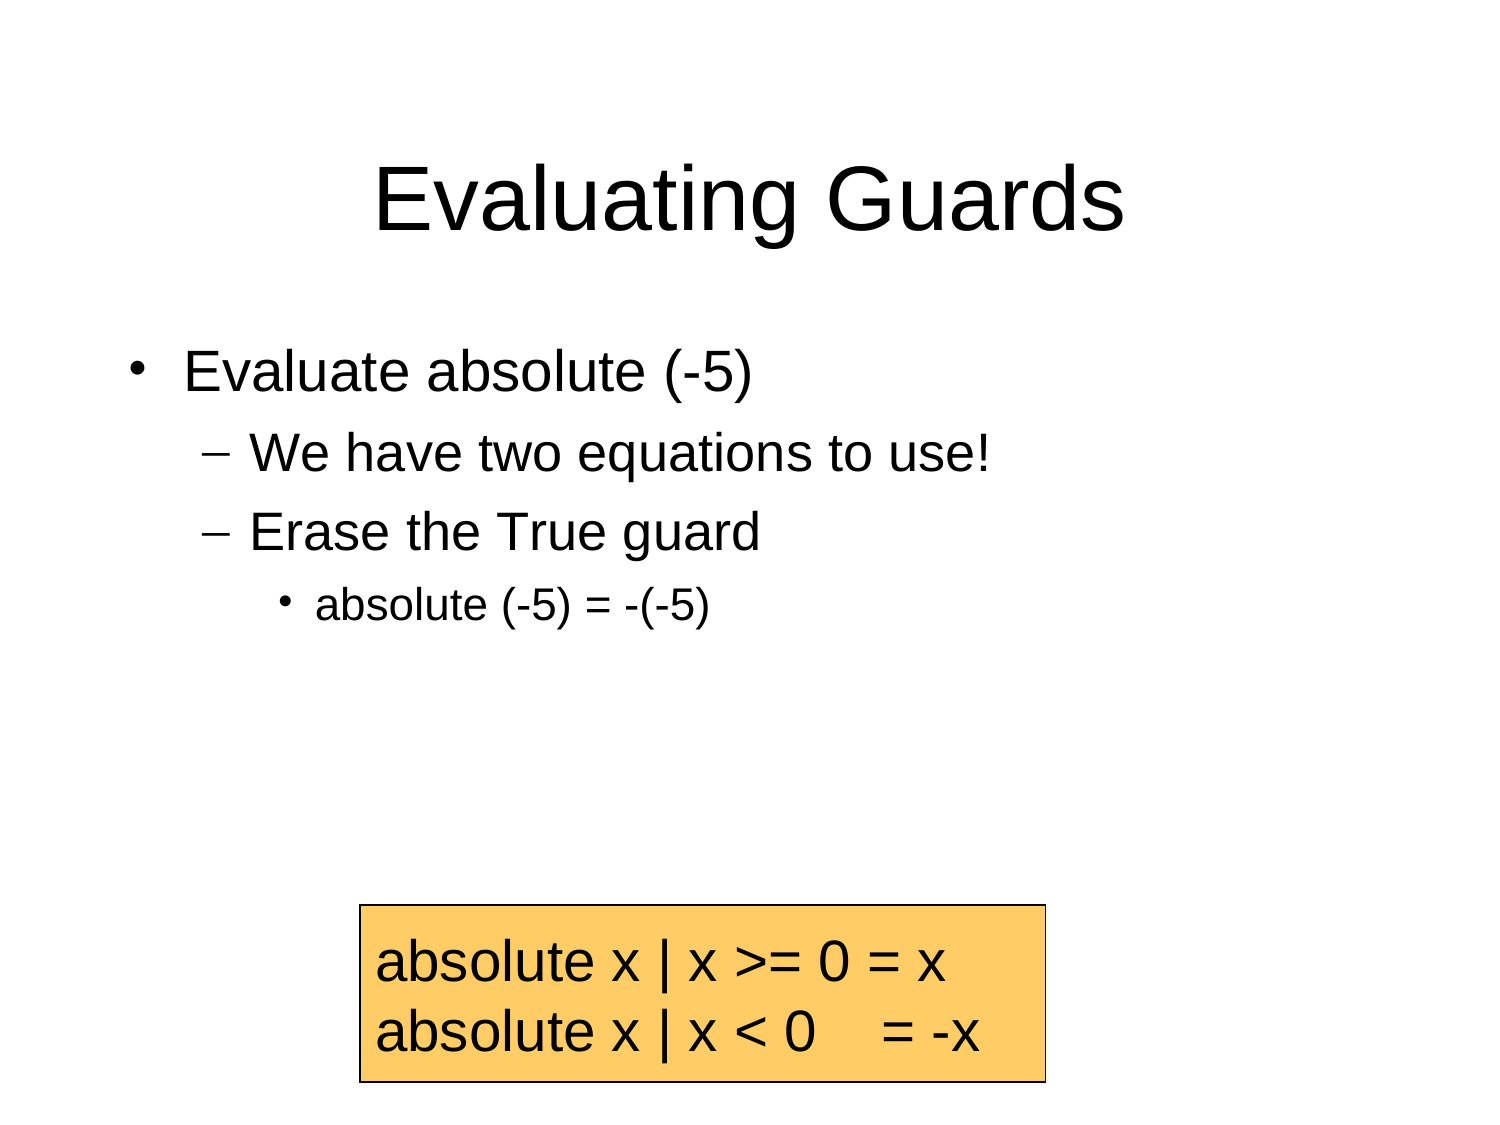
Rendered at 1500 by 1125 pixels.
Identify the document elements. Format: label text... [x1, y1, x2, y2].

title Evaluating Guards [112, 99, 1388, 288]
text_box absolute x | x >= 0 = x absolute x | x < 0 = -x [360, 904, 1046, 1083]
list Evaluate absolute (-5) We have two equations to use! Erase the True guard absolute (-5) = -(-5) [112, 324, 1388, 1000]
